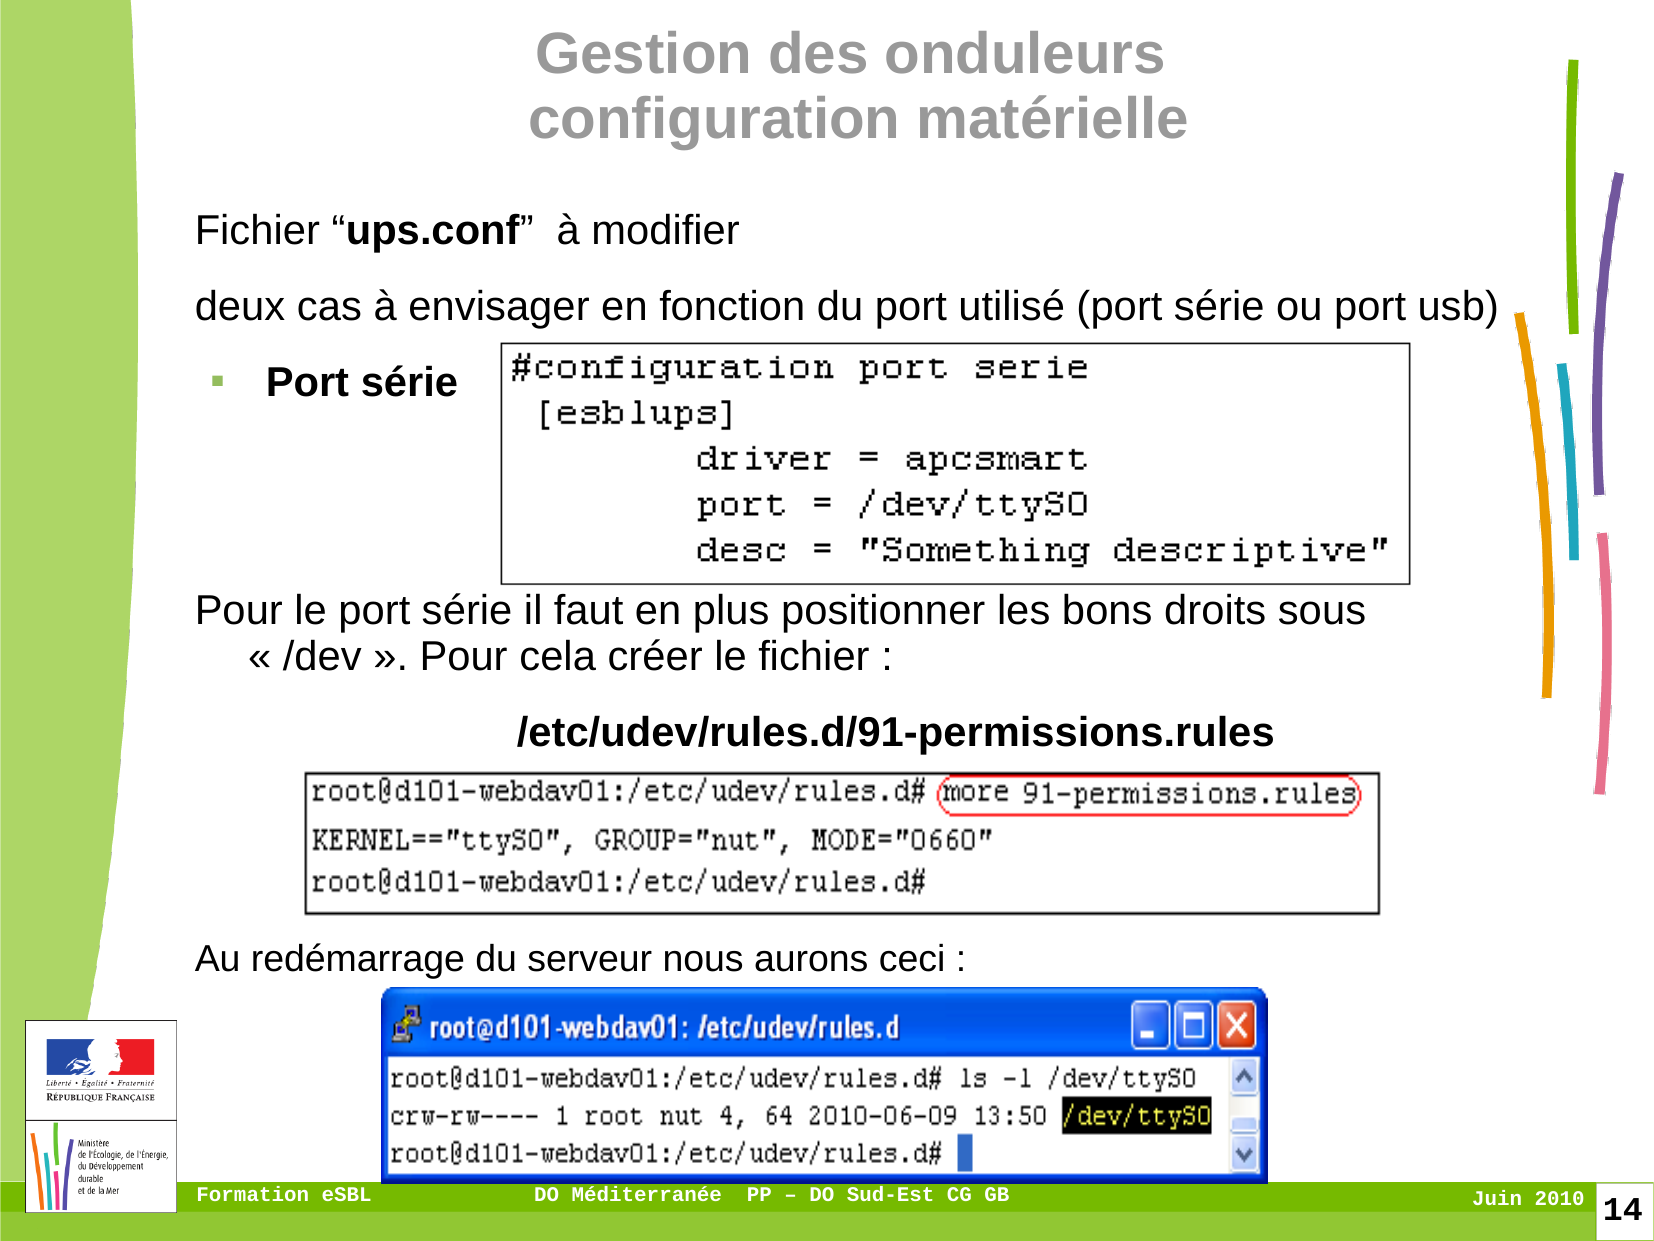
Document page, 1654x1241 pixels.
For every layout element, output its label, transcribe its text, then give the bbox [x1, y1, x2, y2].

picture [0, 0, 1654, 1241]
list Fichier “ups.conf” à modifier deux cas à envisager en fonction du port utilisé (port série ou port usb) Port série Pour le port série il faut en plus positionner les bons droits sous « /dev ». Pour cela créer le fichier : /etc/udev/rules.d/91-permissions.rules Au redémarrage du serveur nous aurons ceci : [177, 206, 1506, 1137]
title Gestion des onduleurs configuration matérielle [152, 20, 1566, 151]
